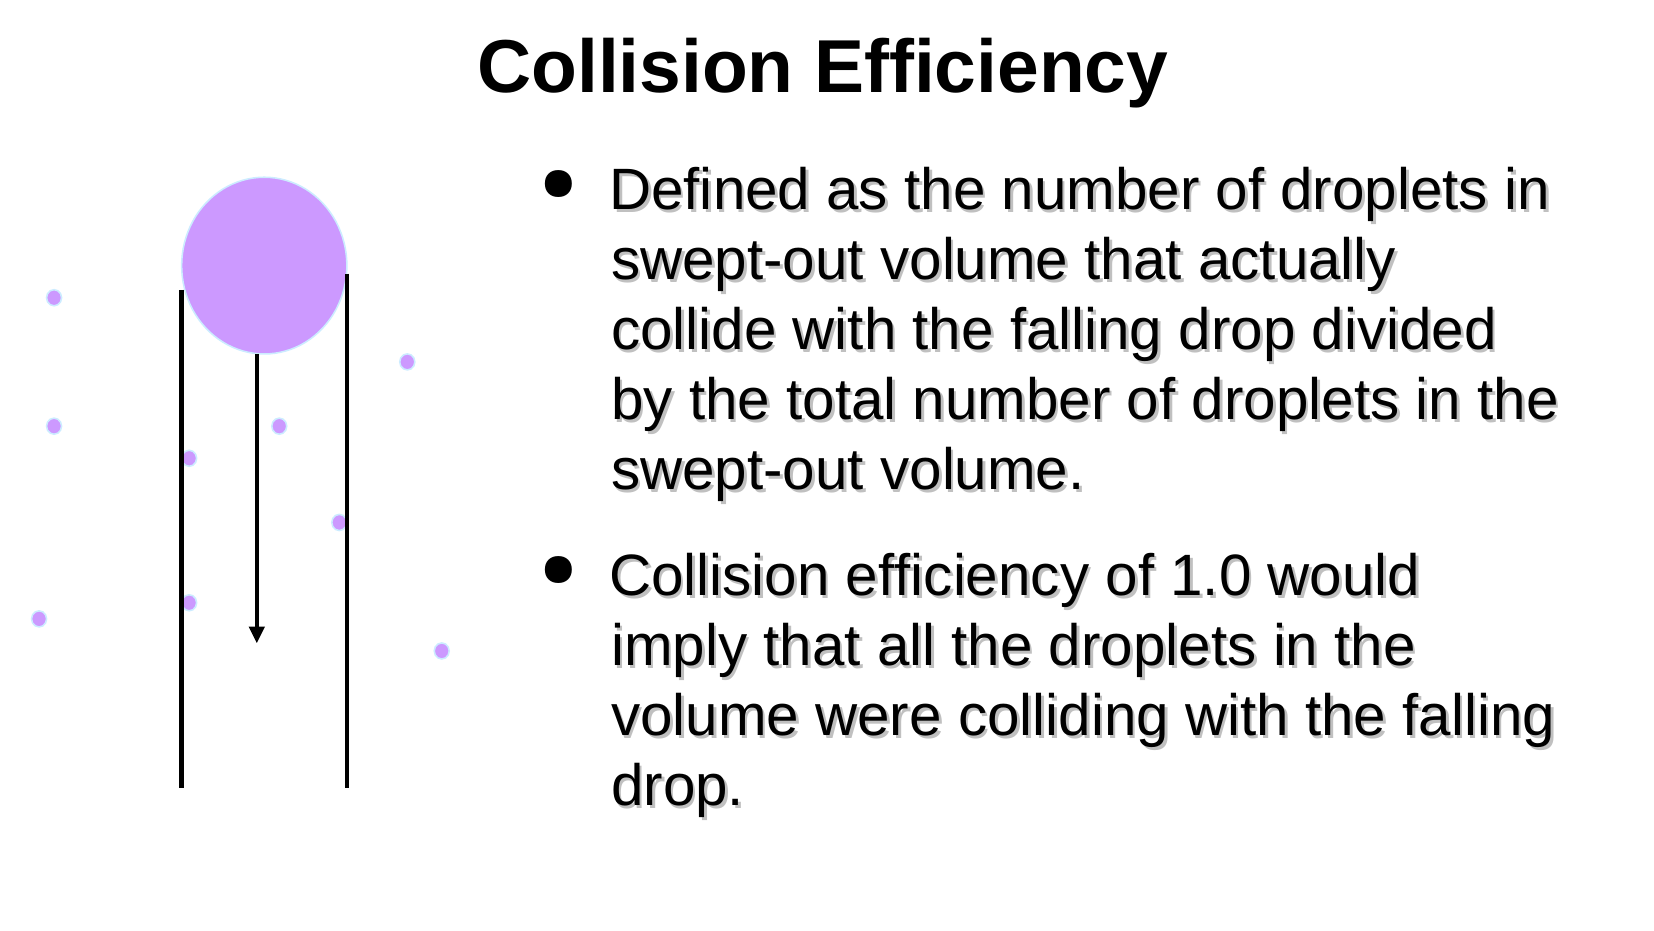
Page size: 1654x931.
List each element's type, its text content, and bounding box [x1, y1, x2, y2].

text_box [434, 642, 450, 659]
title Collision Efficiency [0, 11, 1651, 113]
text_box [331, 514, 345, 531]
text_box [184, 594, 197, 611]
text_box [46, 418, 62, 435]
text_box [399, 353, 415, 370]
text_box [46, 289, 62, 306]
text_box Defined as the number of droplets in swept-out volume that actually collide with the falling drop divided by the total number of droplets in the swept-out volume. Collision efficiency of 1.0 would imply that all the droplets in the volume were colliding with the falling drop. [525, 144, 1587, 825]
text_box [184, 450, 197, 467]
text_box [181, 177, 347, 354]
text_box [31, 610, 47, 627]
text_box [271, 418, 287, 435]
